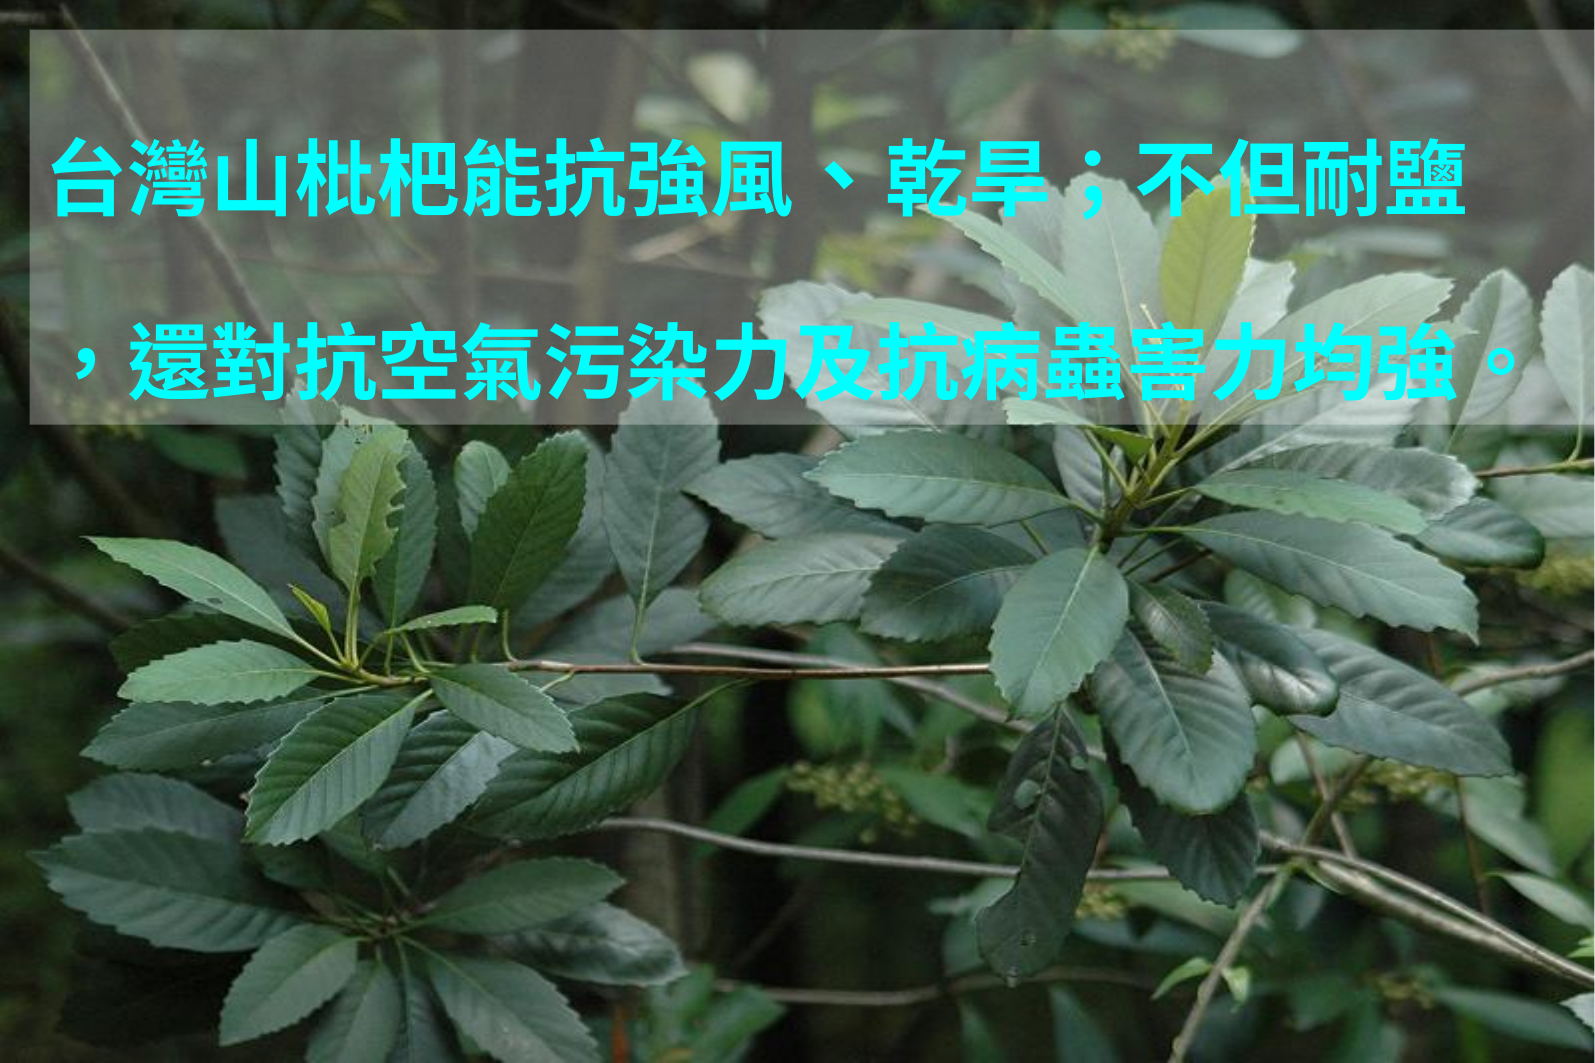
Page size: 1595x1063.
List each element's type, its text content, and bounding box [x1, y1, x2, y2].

text_box 台灣山枇杷能抗強風、乾旱；不但耐鹽 ，還對抗空氣污染力及抗病蟲害力均強。 [29, 29, 1595, 262]
picture [0, 0, 1595, 1063]
